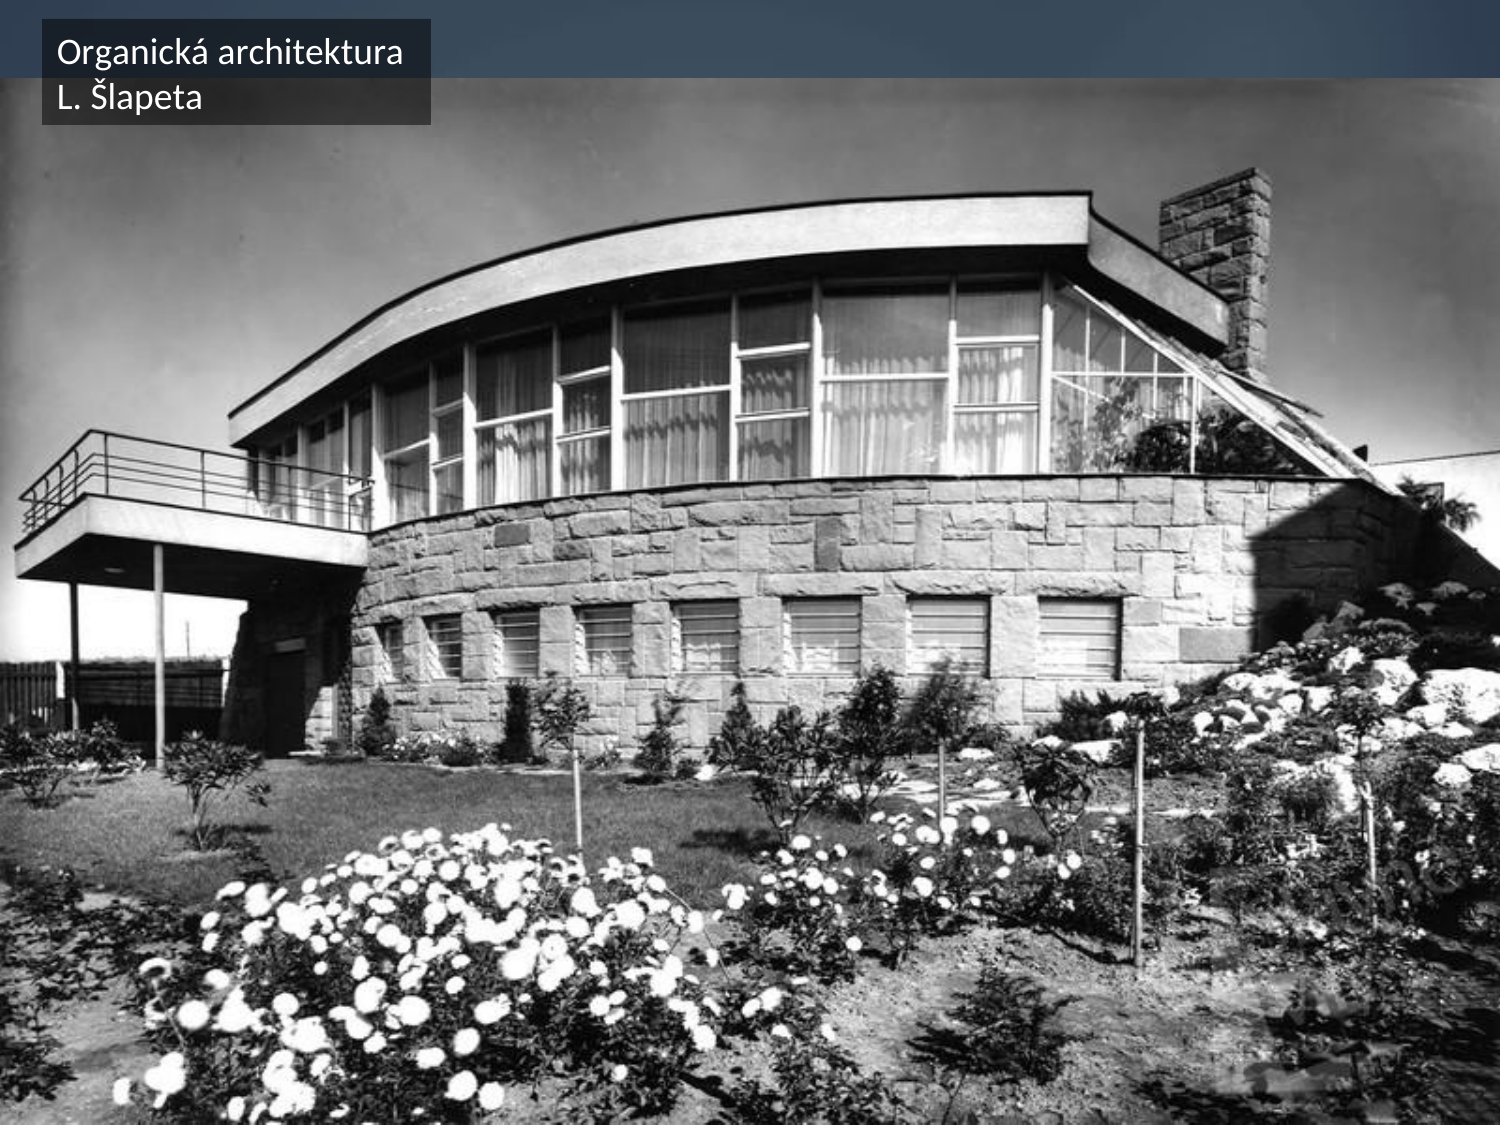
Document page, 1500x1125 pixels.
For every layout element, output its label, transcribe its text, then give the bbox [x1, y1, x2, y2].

text_box Organická architektura L. Šlapeta [42, 18, 467, 125]
picture [0, 0, 1500, 1125]
